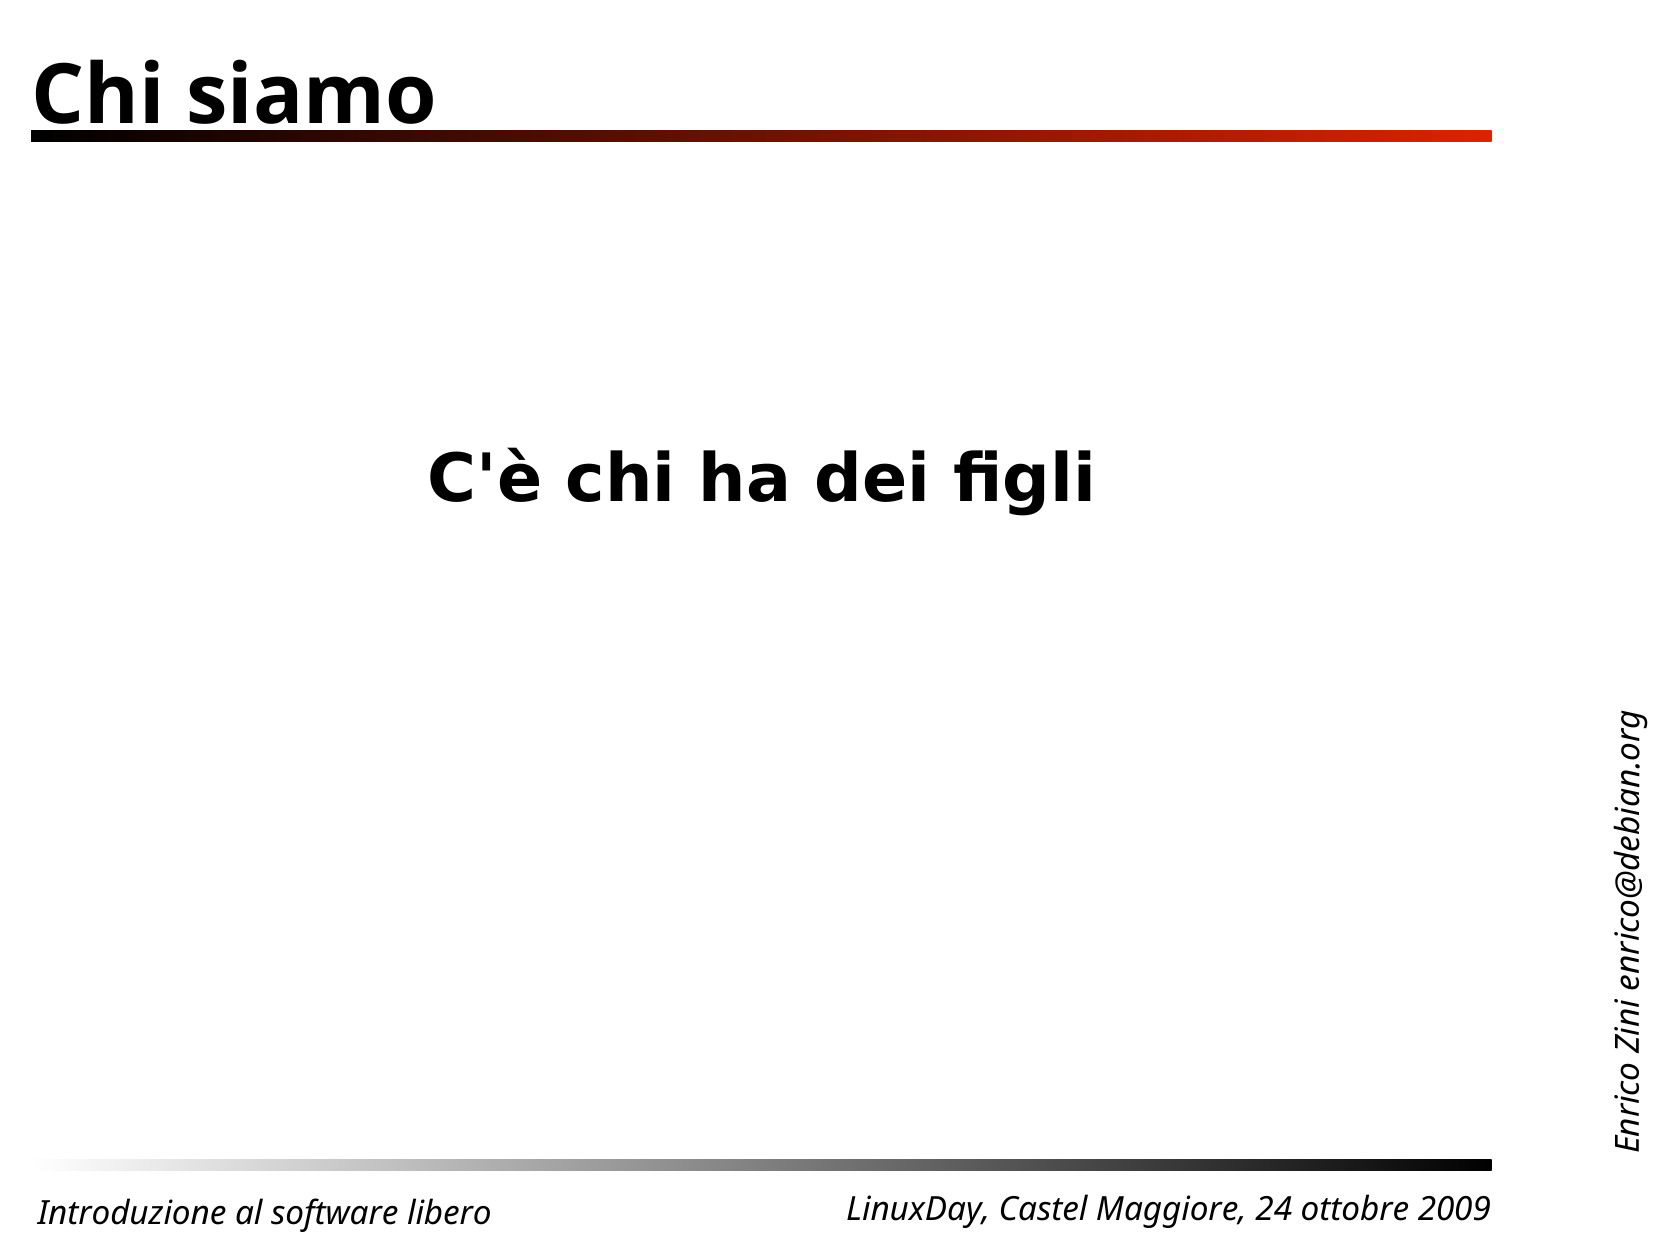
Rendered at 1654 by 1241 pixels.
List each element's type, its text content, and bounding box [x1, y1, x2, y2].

text_box Chi siamo [31, 34, 1438, 168]
text_box C'è chi ha dei figli [30, 439, 1495, 517]
